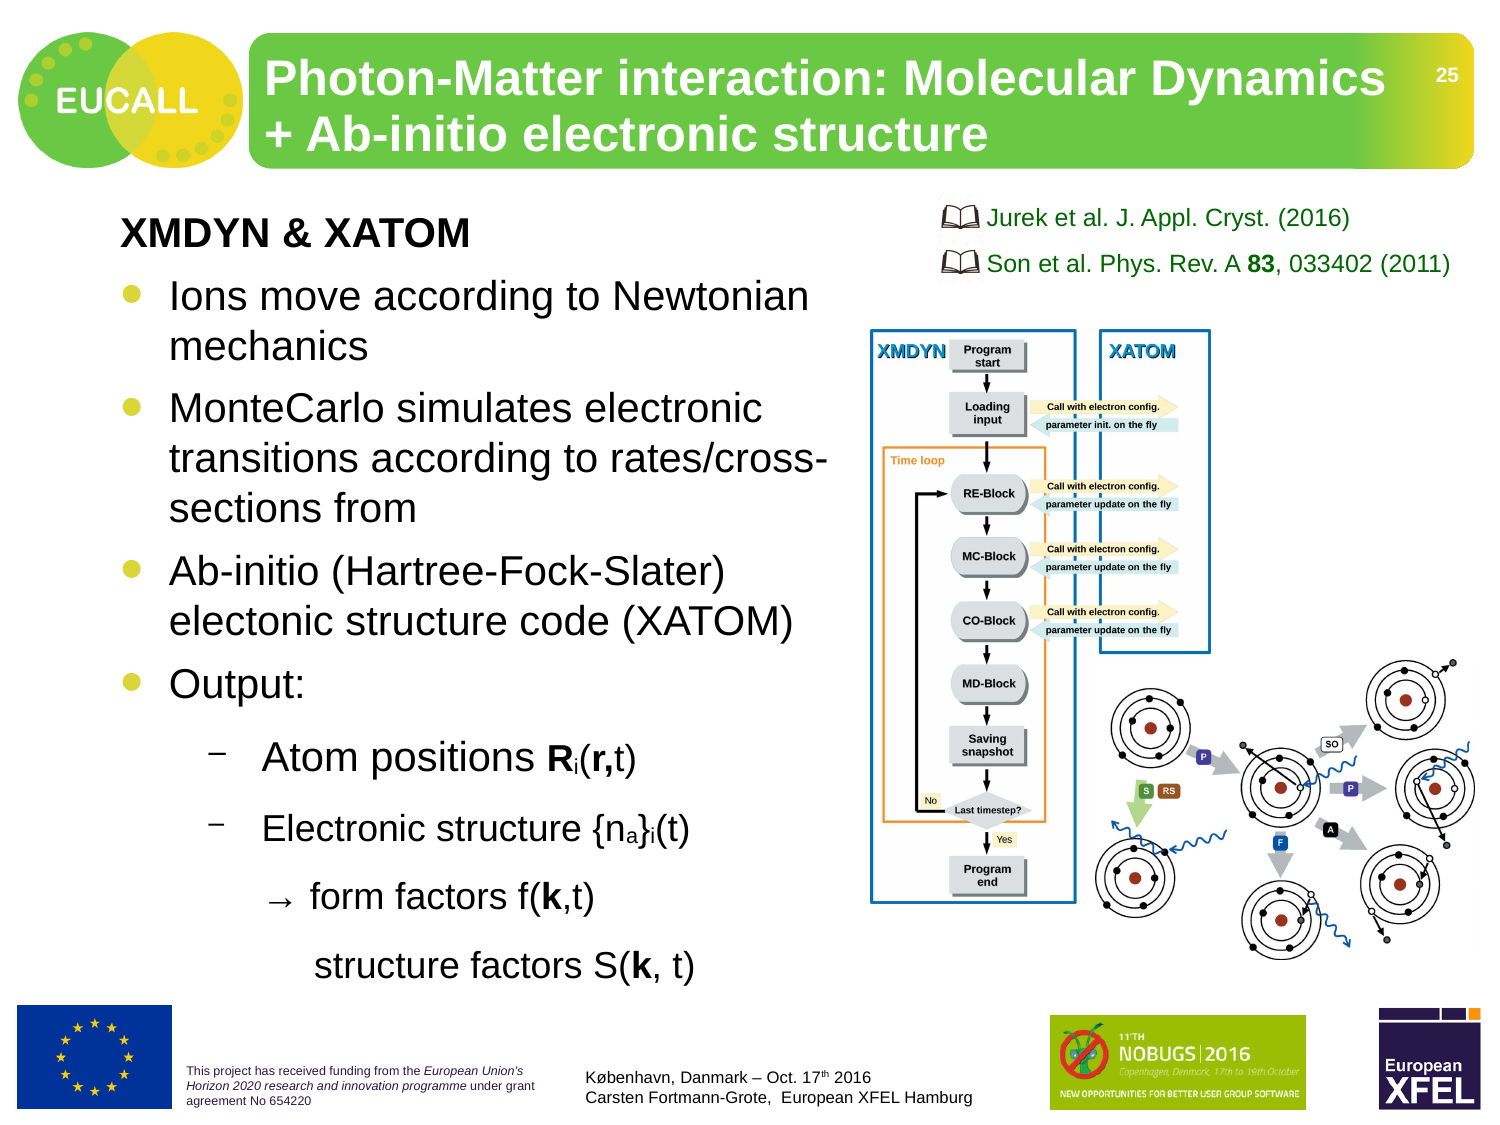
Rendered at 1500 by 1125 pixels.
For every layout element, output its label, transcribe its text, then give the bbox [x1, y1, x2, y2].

picture [870, 329, 1475, 961]
picture [17, 1005, 172, 1109]
text_box Jurek et al. J. Appl. Cryst. (2016) [985, 196, 1489, 240]
list XMDYN & XATOM Ions move according to Newtonian mechanics MonteCarlo simulates electronic transitions according to rates/cross-sections from Ab-initio (Hartree-Fock-Slater) electonic structure code (XATOM) Output: Atom positions Ri(r,t) Electronic structure {na}i(t) → form factors f(k,t) structure factors S(k, t) [120, 206, 901, 991]
picture [936, 194, 985, 286]
picture [18, 32, 243, 168]
text_box Son et al. Phys. Rev. A 83, 033402 (2011) [985, 241, 1489, 286]
picture [1376, 1005, 1483, 1112]
picture [1050, 1015, 1306, 1110]
title Photon-Matter interaction: Molecular Dynamics + Ab-initio electronic structure [264, 45, 1426, 163]
